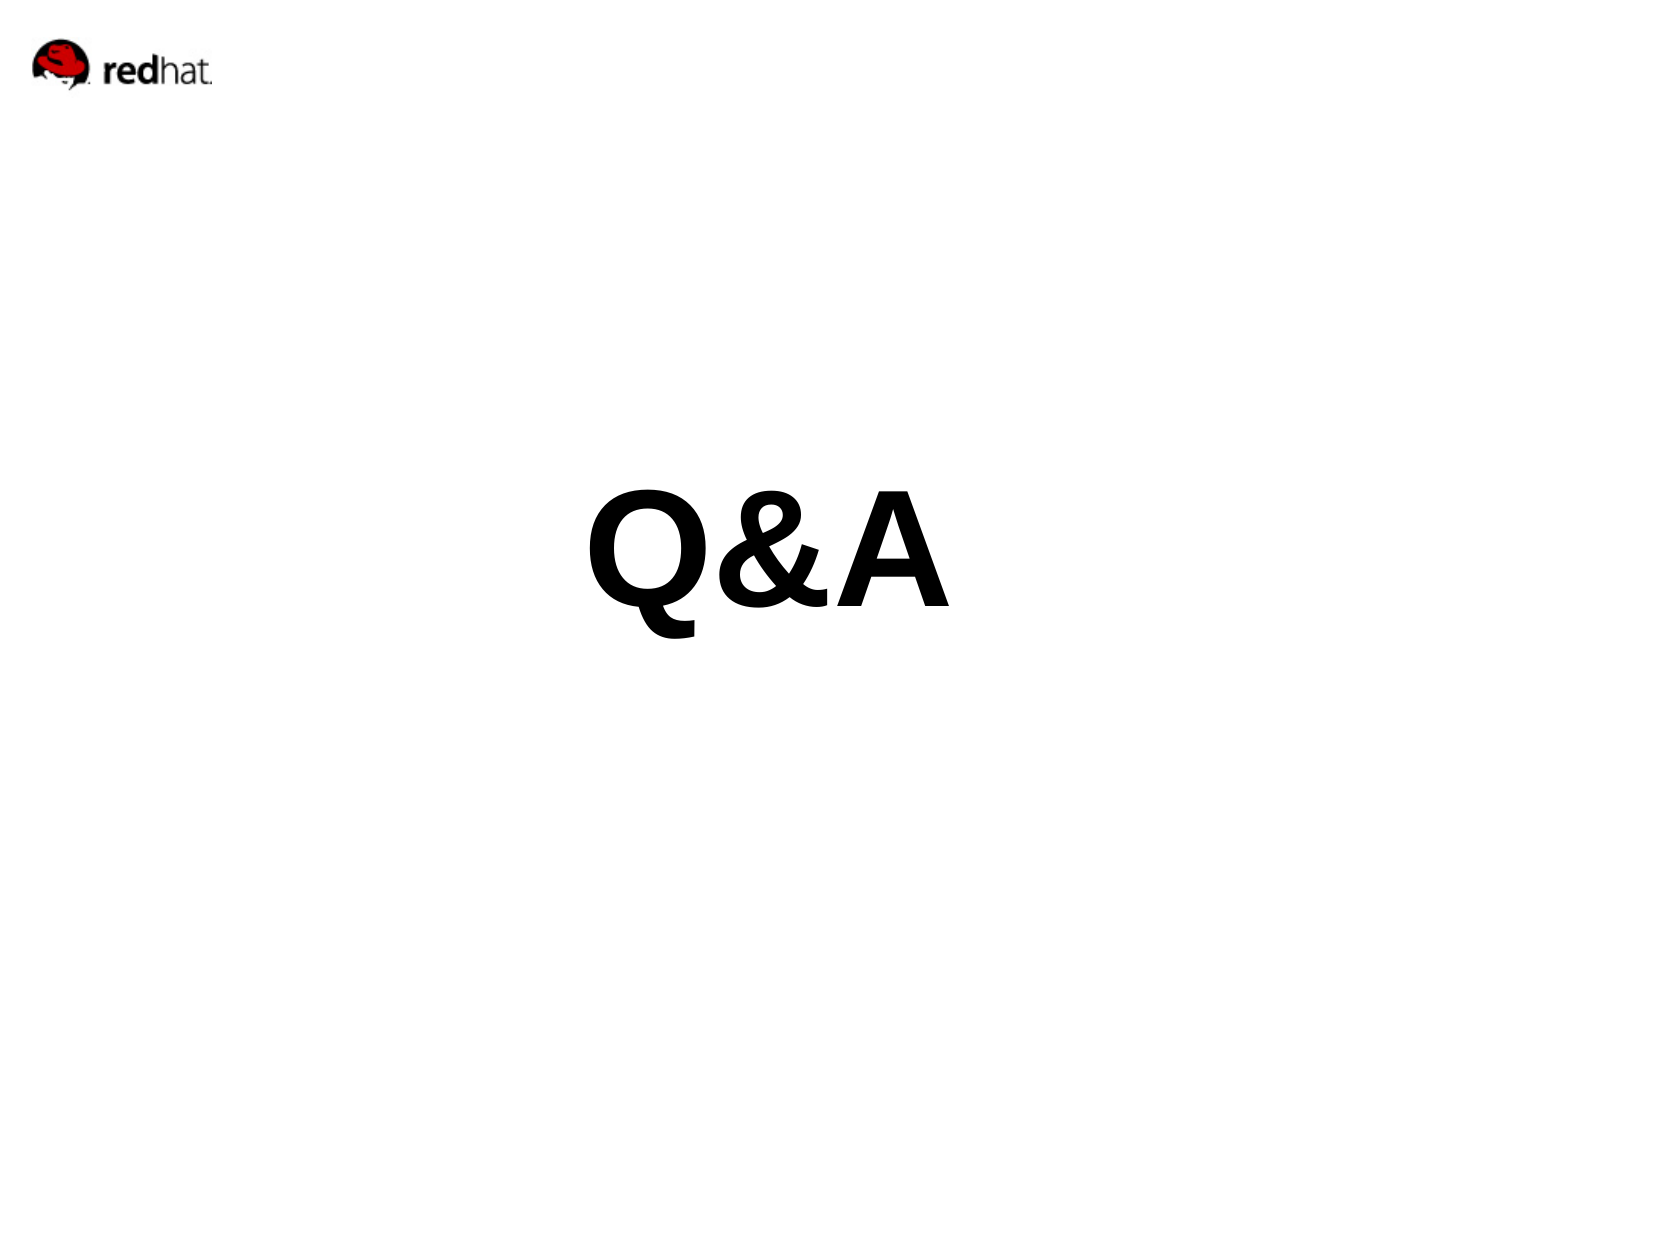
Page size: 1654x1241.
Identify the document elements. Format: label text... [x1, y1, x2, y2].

picture [31, 37, 212, 98]
title Q&A [583, 441, 1109, 657]
